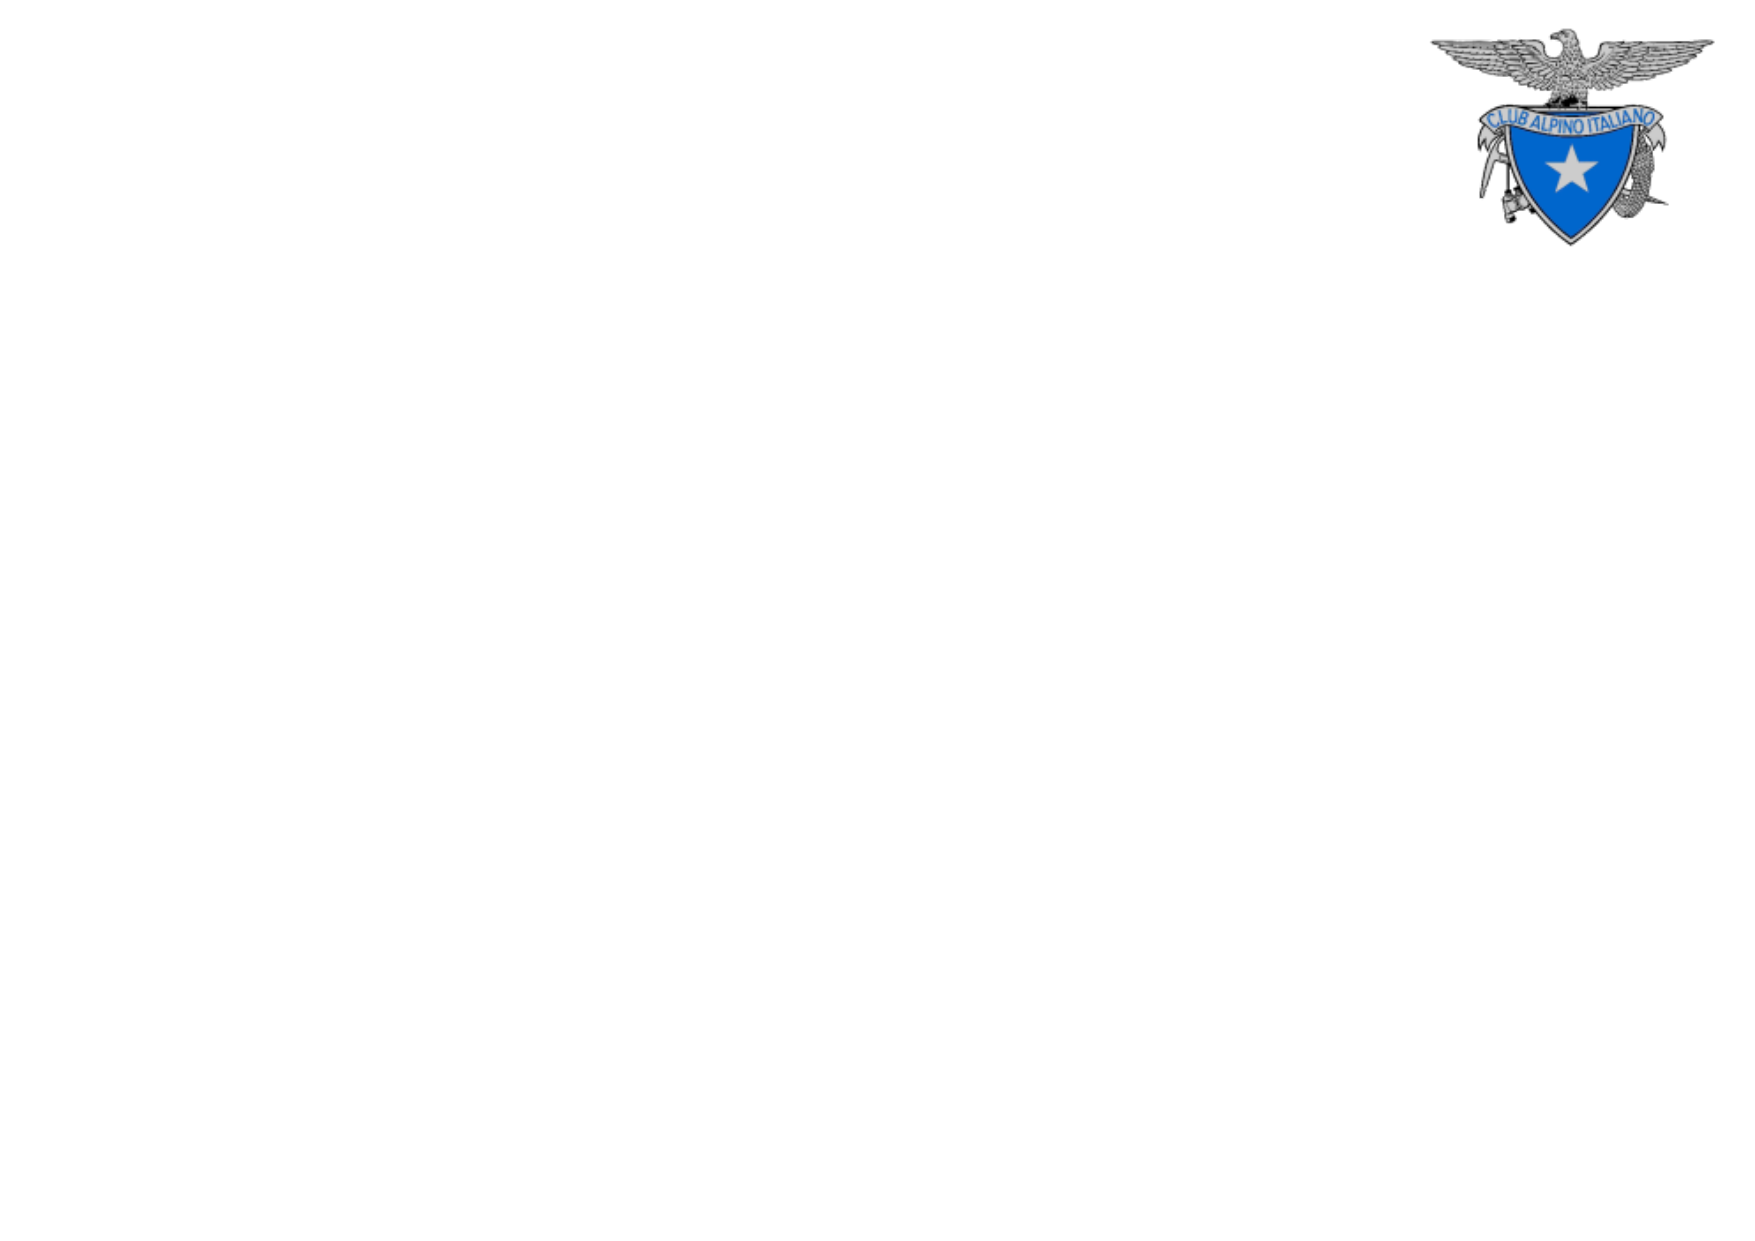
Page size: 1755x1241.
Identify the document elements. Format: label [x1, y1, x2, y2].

picture [1420, 17, 1729, 271]
